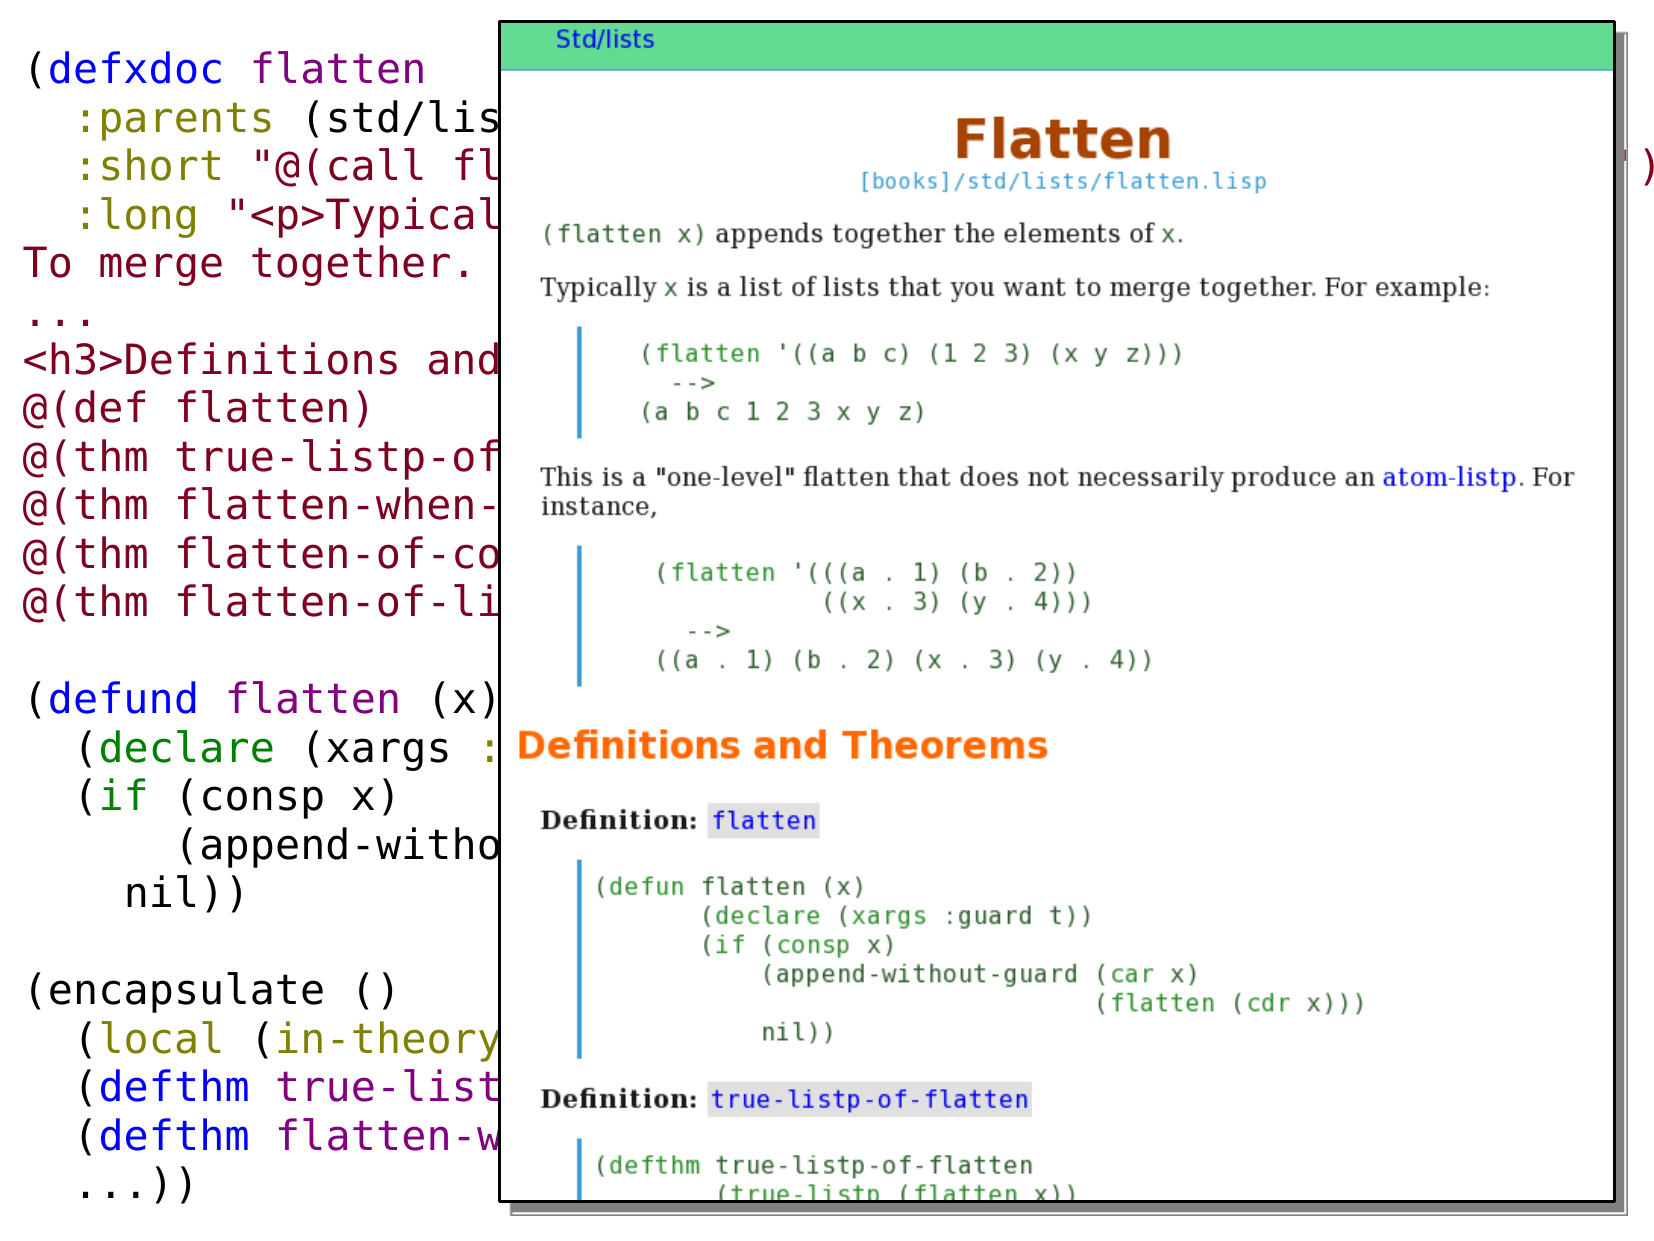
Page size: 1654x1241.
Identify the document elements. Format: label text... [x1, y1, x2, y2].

text_box (defxdoc flatten :parents (std/lists) :short "@(call flatten) appends together the elements of @('x').” :long "<p>Typically @('x') is a list of lists that you want To merge together. For example:</p> ... <h3>Definitions and Theorems</h3> @(def flatten) @(thm true-listp-of-flatten) @(thm flatten-when-not-consp) @(thm flatten-of-cons) @(thm flatten-of-list-fix) ...”) (defund flatten (x) (declare (xargs :guard t)) (if (consp x) (append-without-guard (car x) (flatten (cdr x))) nil)) (encapsulate () (local (in-theory (enable flatten))) (defthm true-listp-of-flatten ...) (defthm flatten-when-not-consp ...) ...)) [7, 37, 1579, 1229]
picture [500, 22, 1613, 1201]
